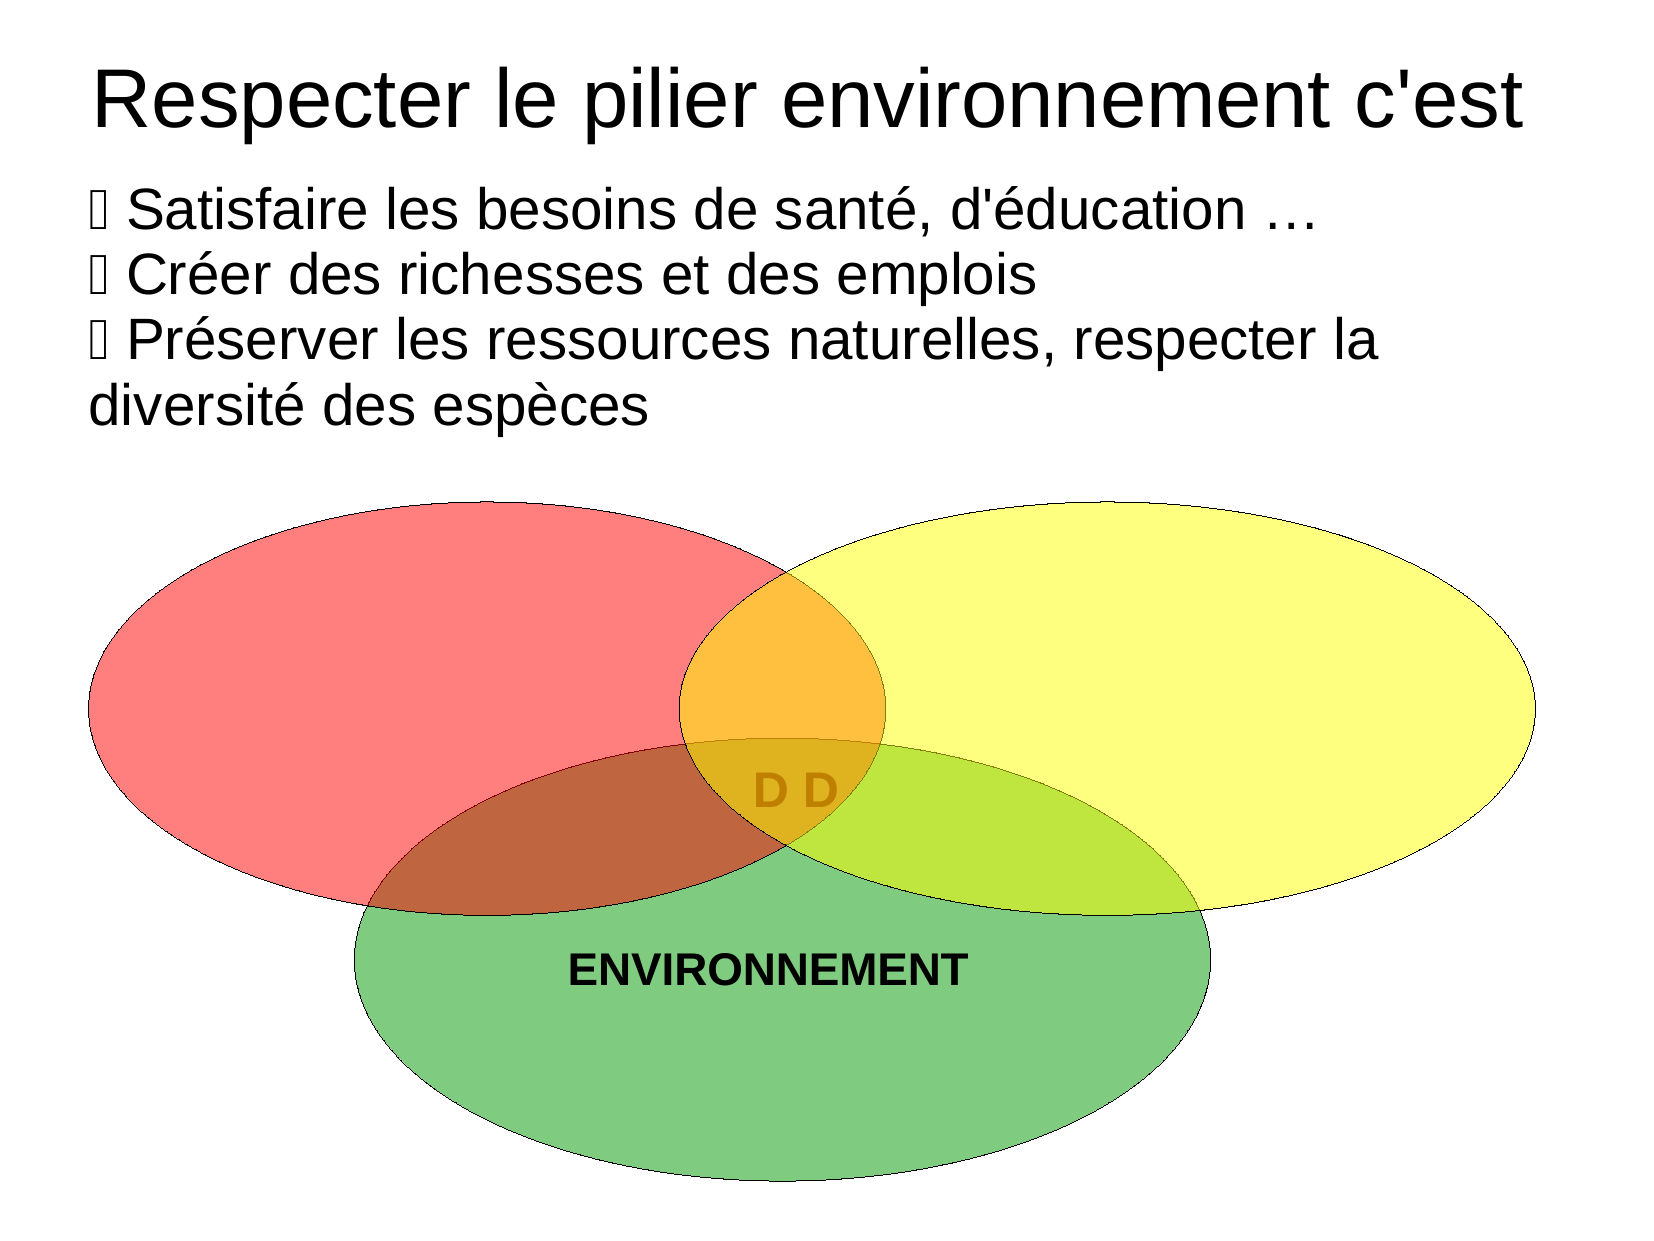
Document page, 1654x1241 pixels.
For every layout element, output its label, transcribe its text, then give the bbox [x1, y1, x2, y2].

text_box [88, 501, 1536, 1182]
title  Satisfaire les besoins de santé, d'éducation …  Créer des richesses et des emplois  Préserver les ressources naturelles, respecter la diversité des espèces [88, 177, 1577, 437]
title Respecter le pilier environnement c'est [76, 0, 1565, 193]
text_box ENVIRONNEMENT [501, 936, 1063, 1004]
